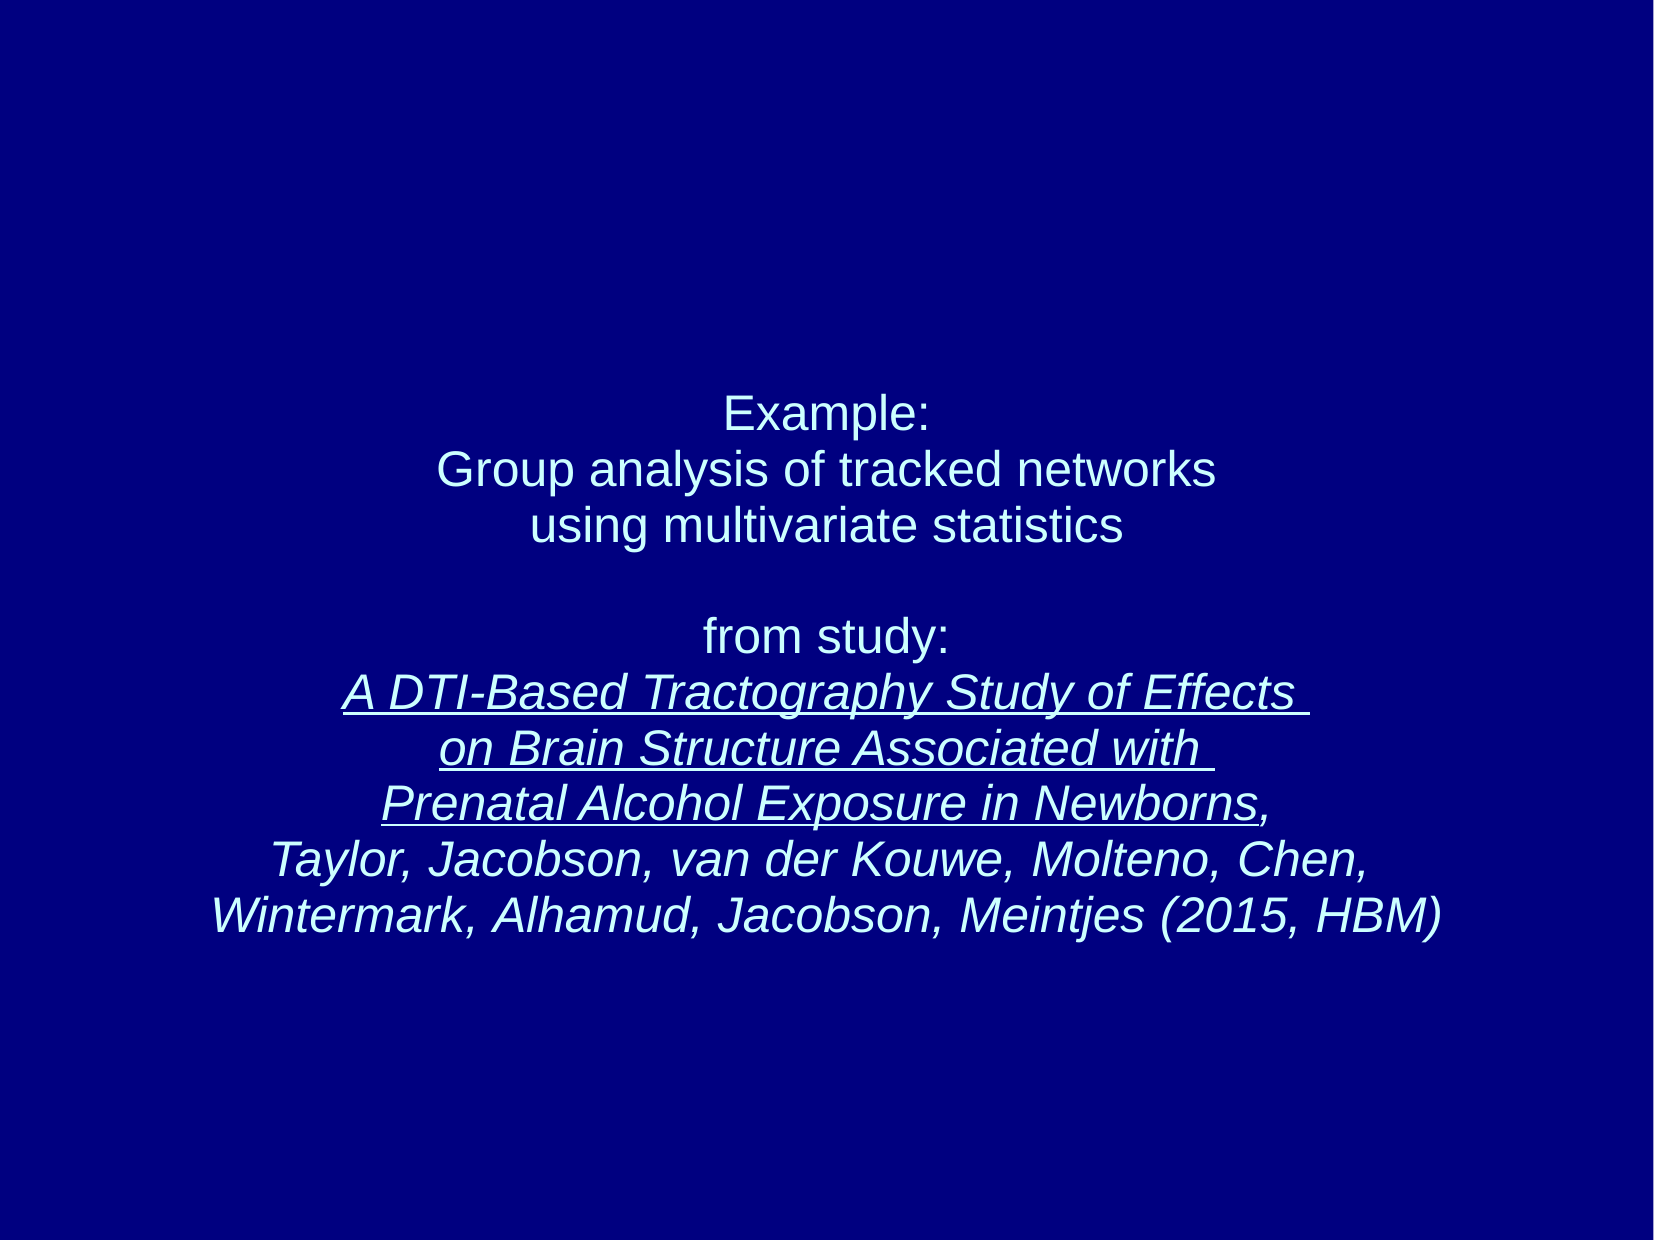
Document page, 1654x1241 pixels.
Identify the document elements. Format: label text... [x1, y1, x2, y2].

text_box Example: Group analysis of tracked networks using multivariate statistics from study: A DTI-Based Tractography Study of Effects on Brain Structure Associated with Prenatal Alcohol Exposure in Newborns, Taylor, Jacobson, van der Kouwe, Molteno, Chen, Wintermark, Alhamud, Jacobson, Meintjes (2015, HBM) [195, 377, 1459, 956]
